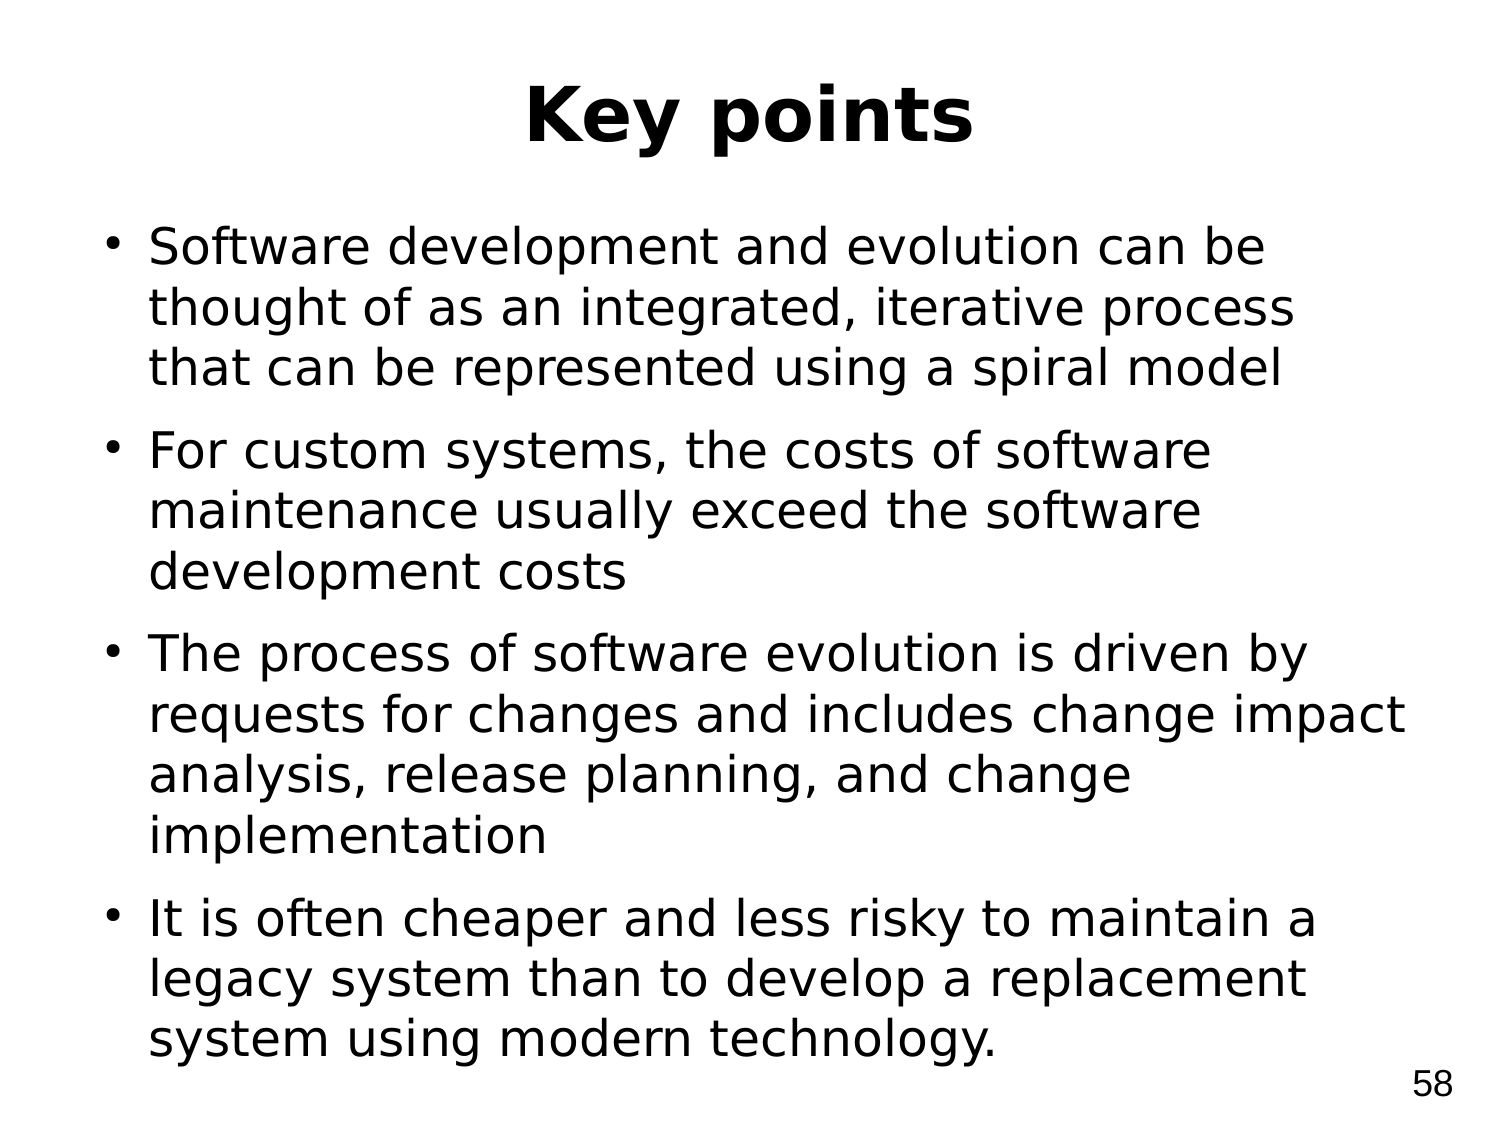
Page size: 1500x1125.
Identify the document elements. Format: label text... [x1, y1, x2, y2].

title Key points [75, 44, 1425, 177]
list Software development and evolution can be thought of as an integrated, iterative process that can be represented using a spiral model For custom systems, the costs of software maintenance usually exceed the software development costs The process of software evolution is driven by requests for changes and includes change impact analysis, release planning, and change implementation It is often cheaper and less risky to maintain a legacy system than to develop a replacement system using modern technology. [75, 206, 1425, 1093]
